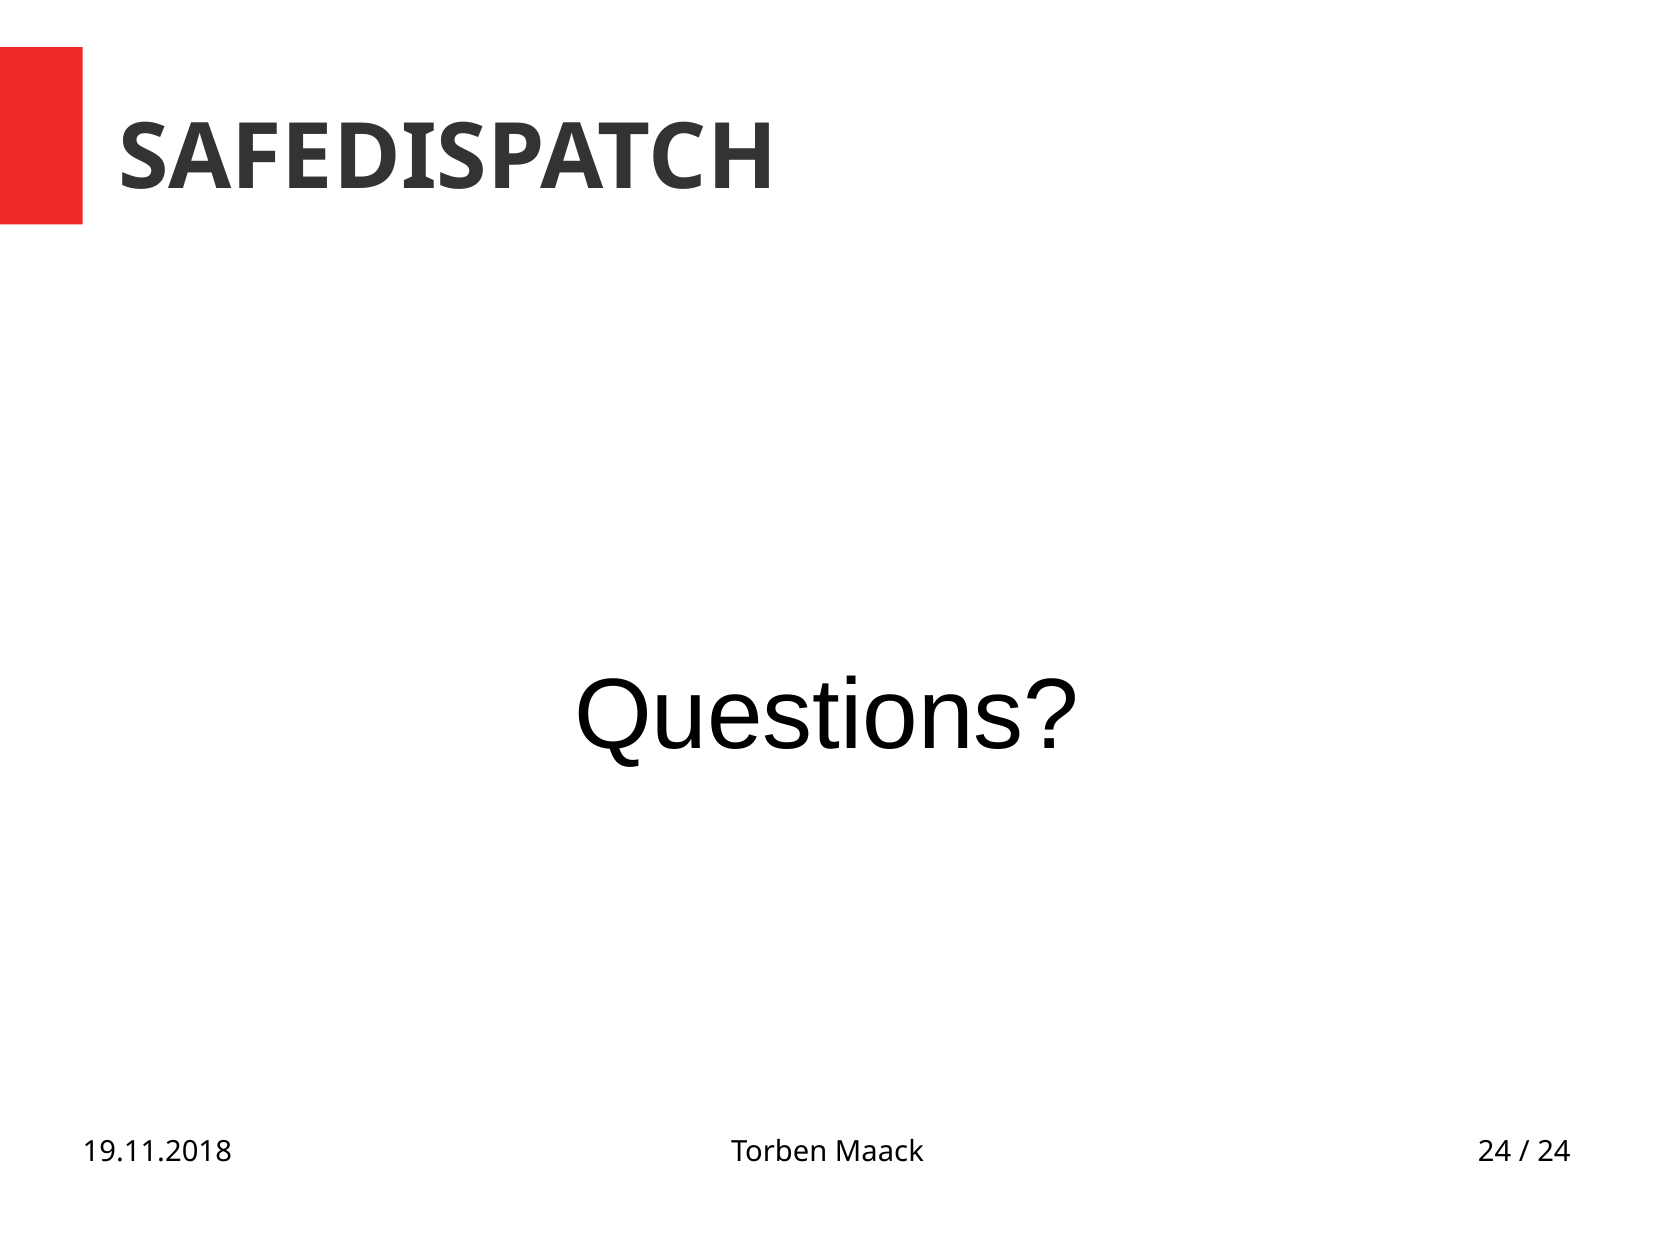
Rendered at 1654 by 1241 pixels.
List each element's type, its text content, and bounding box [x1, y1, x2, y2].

subtitle Questions? [118, 354, 1536, 1074]
title SAFEDISPATCH [118, 49, 1571, 257]
